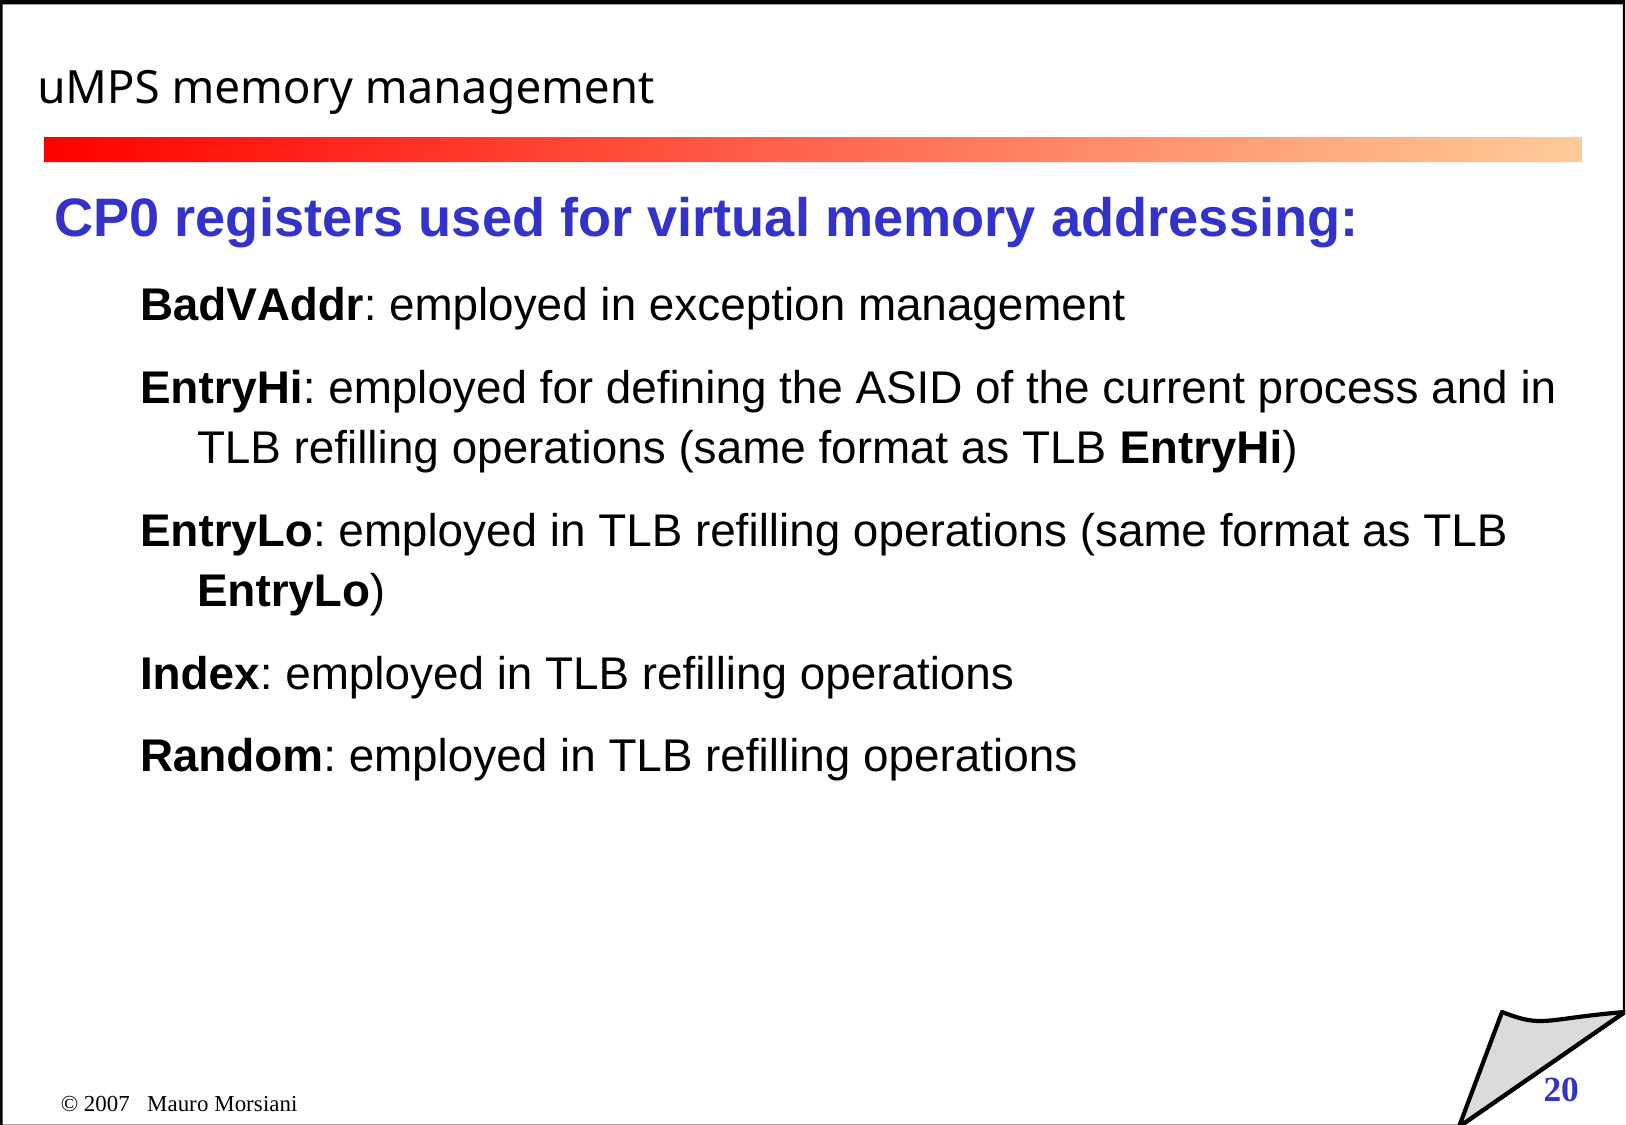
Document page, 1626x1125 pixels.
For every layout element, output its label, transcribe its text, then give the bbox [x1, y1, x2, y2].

title uMPS memory management [37, 44, 1588, 131]
list CP0 registers used for virtual memory addressing: BadVAddr: employed in exception management EntryHi: employed for defining the ASID of the current process and in TLB refilling operations (same format as TLB EntryHi) EntryLo: employed in TLB refilling operations (same format as TLB EntryLo) Index: employed in TLB refilling operations Random: employed in TLB refilling operations [54, 187, 1571, 1124]
